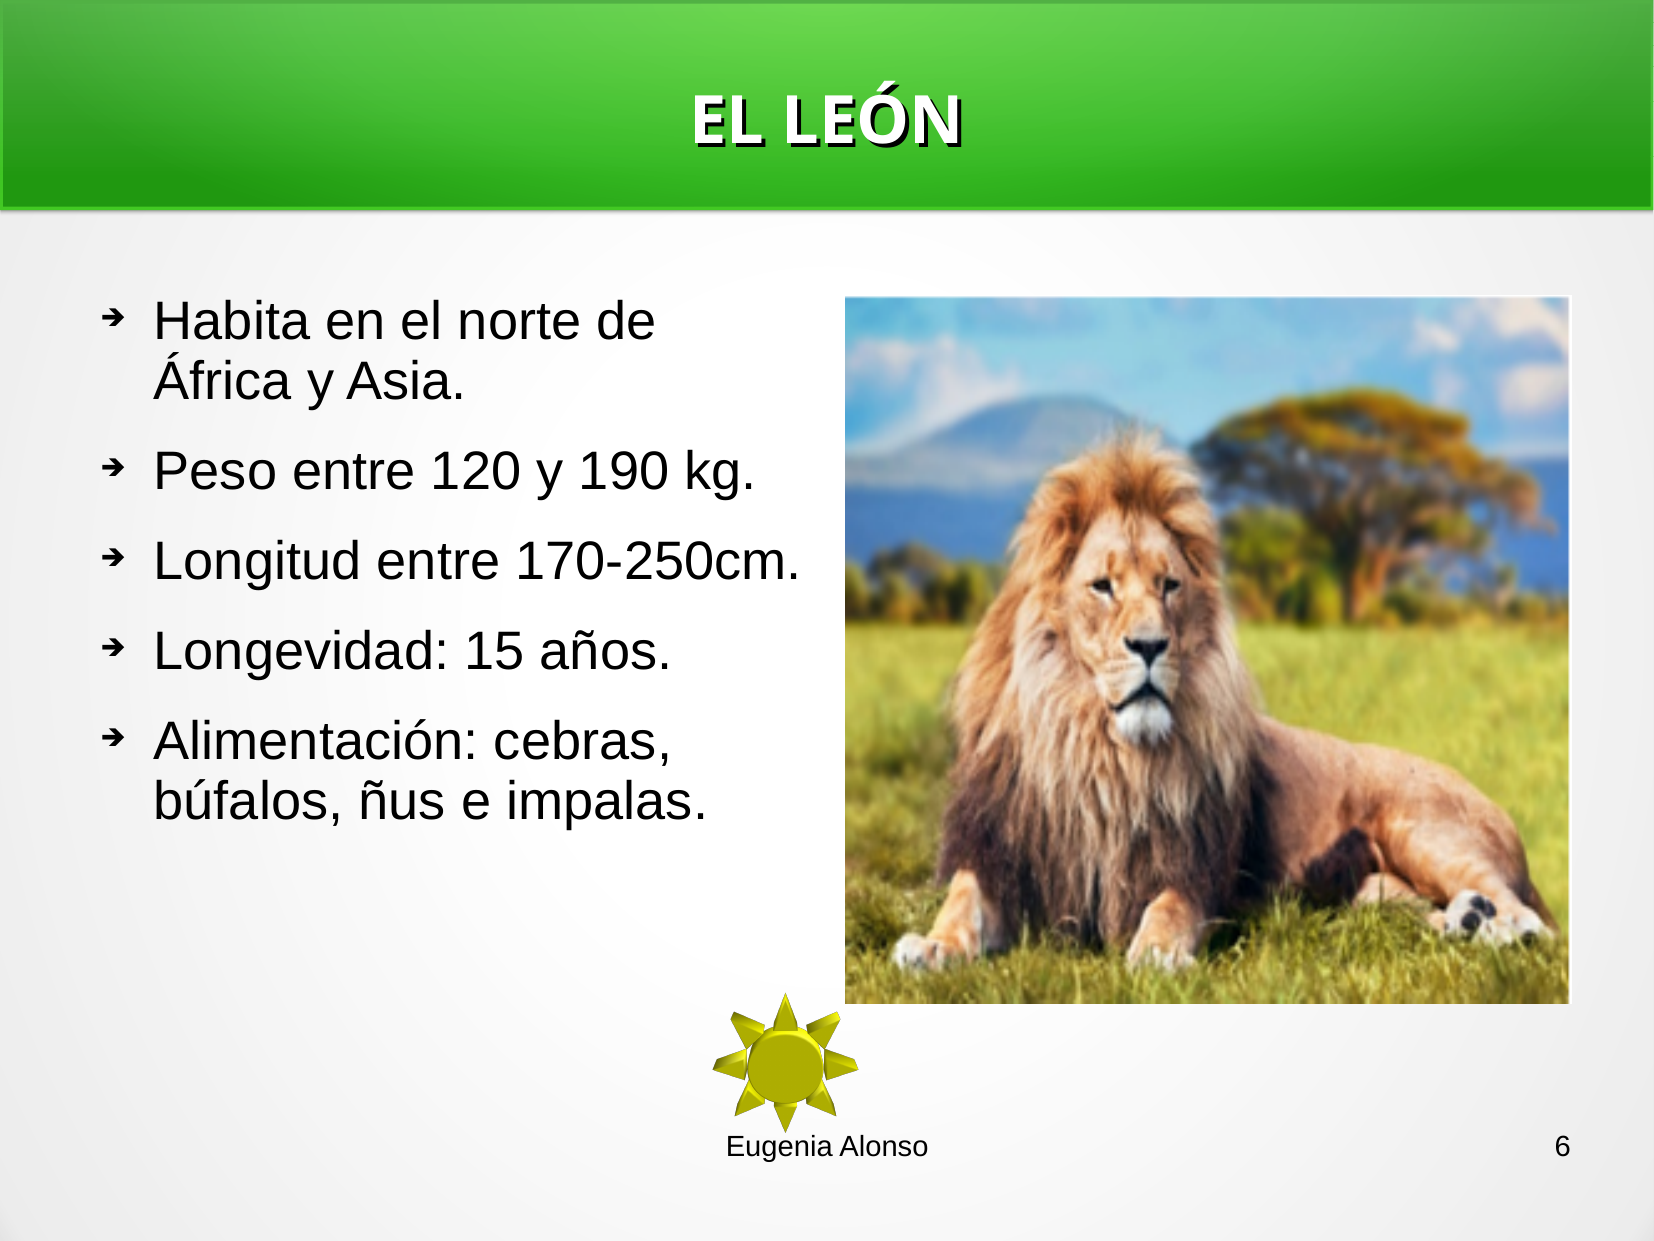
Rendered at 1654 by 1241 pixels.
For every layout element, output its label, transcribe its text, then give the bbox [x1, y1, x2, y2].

picture [845, 295, 1572, 1004]
list Habita en el norte de África y Asia. Peso entre 120 y 190 kg. Longitud entre 170-250cm. Longevidad: 15 años. Alimentación: cebras, búfalos, ñus e impalas. [82, 290, 809, 1010]
title EL LEÓN [82, 47, 1571, 189]
